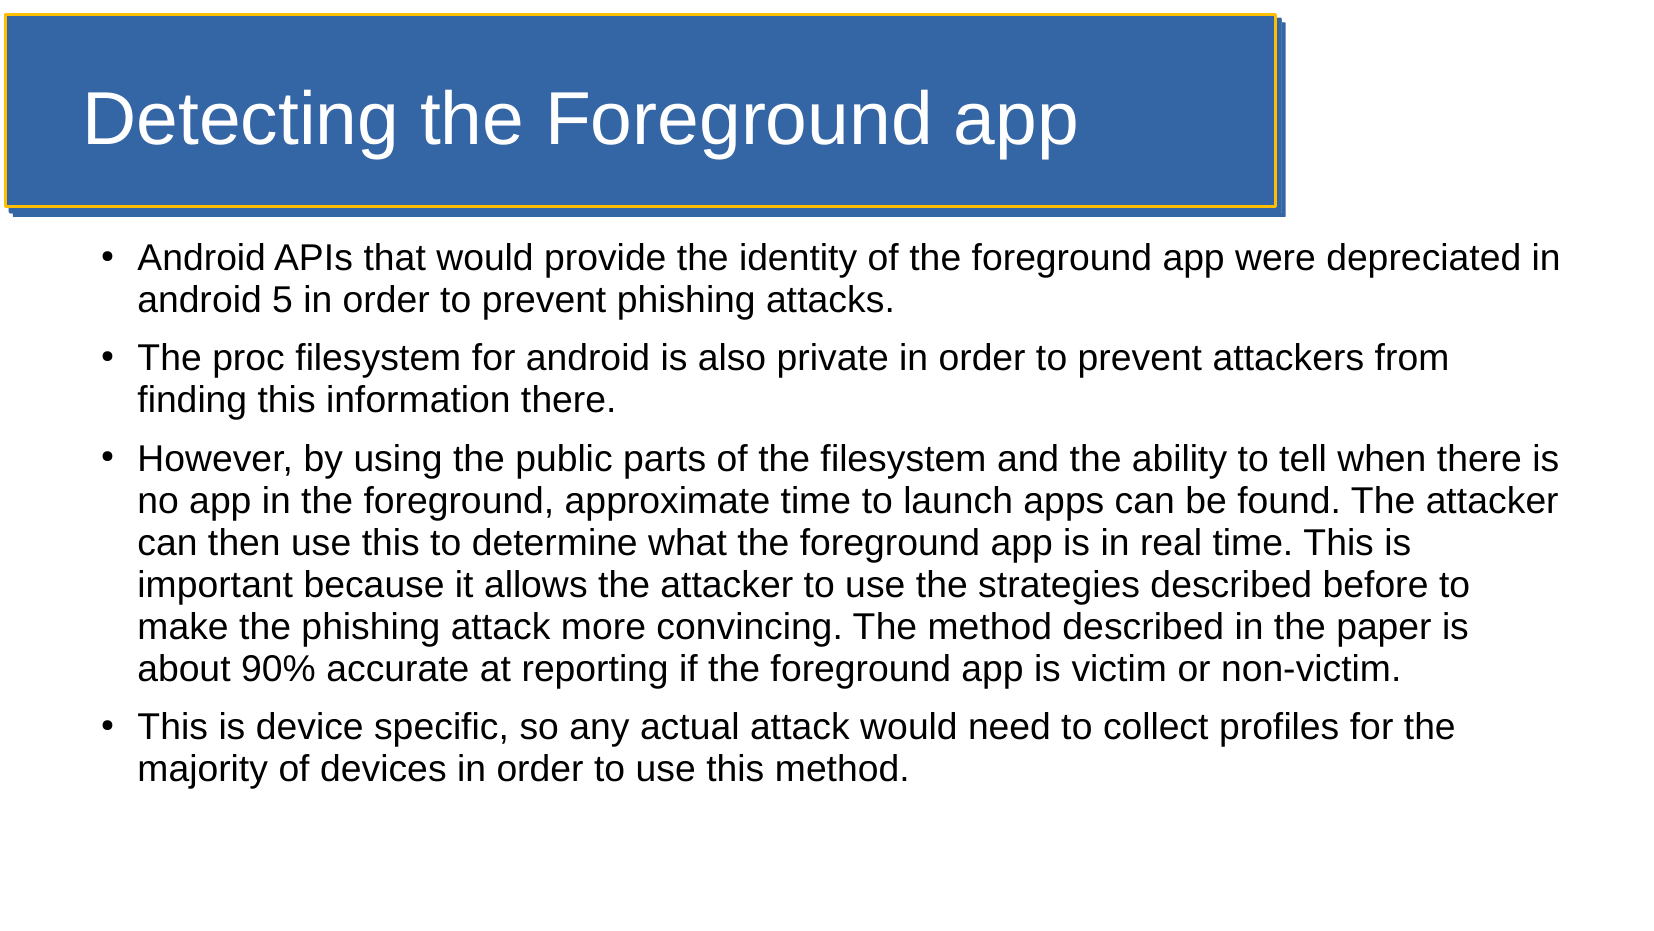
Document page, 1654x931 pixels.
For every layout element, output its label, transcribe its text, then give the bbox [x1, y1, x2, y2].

title Detecting the Foreground app [82, 44, 1235, 192]
list Android APIs that would provide the identity of the foreground app were depreciated in android 5 in order to prevent phishing attacks. The proc filesystem for android is also private in order to prevent attackers from finding this information there. However, by using the public parts of the filesystem and the ability to tell when there is no app in the foreground, approximate time to launch apps can be found. The attacker can then use this to determine what the foreground app is in real time. This is important because it allows the attacker to use the strategies described before to make the phishing attack more convincing. The method described in the paper is about 90% accurate at reporting if the foreground app is victim or non-victim. This is device specific, so any actual attack would need to collect profiles for the majority of devices in order to use this method. [88, 236, 1565, 798]
